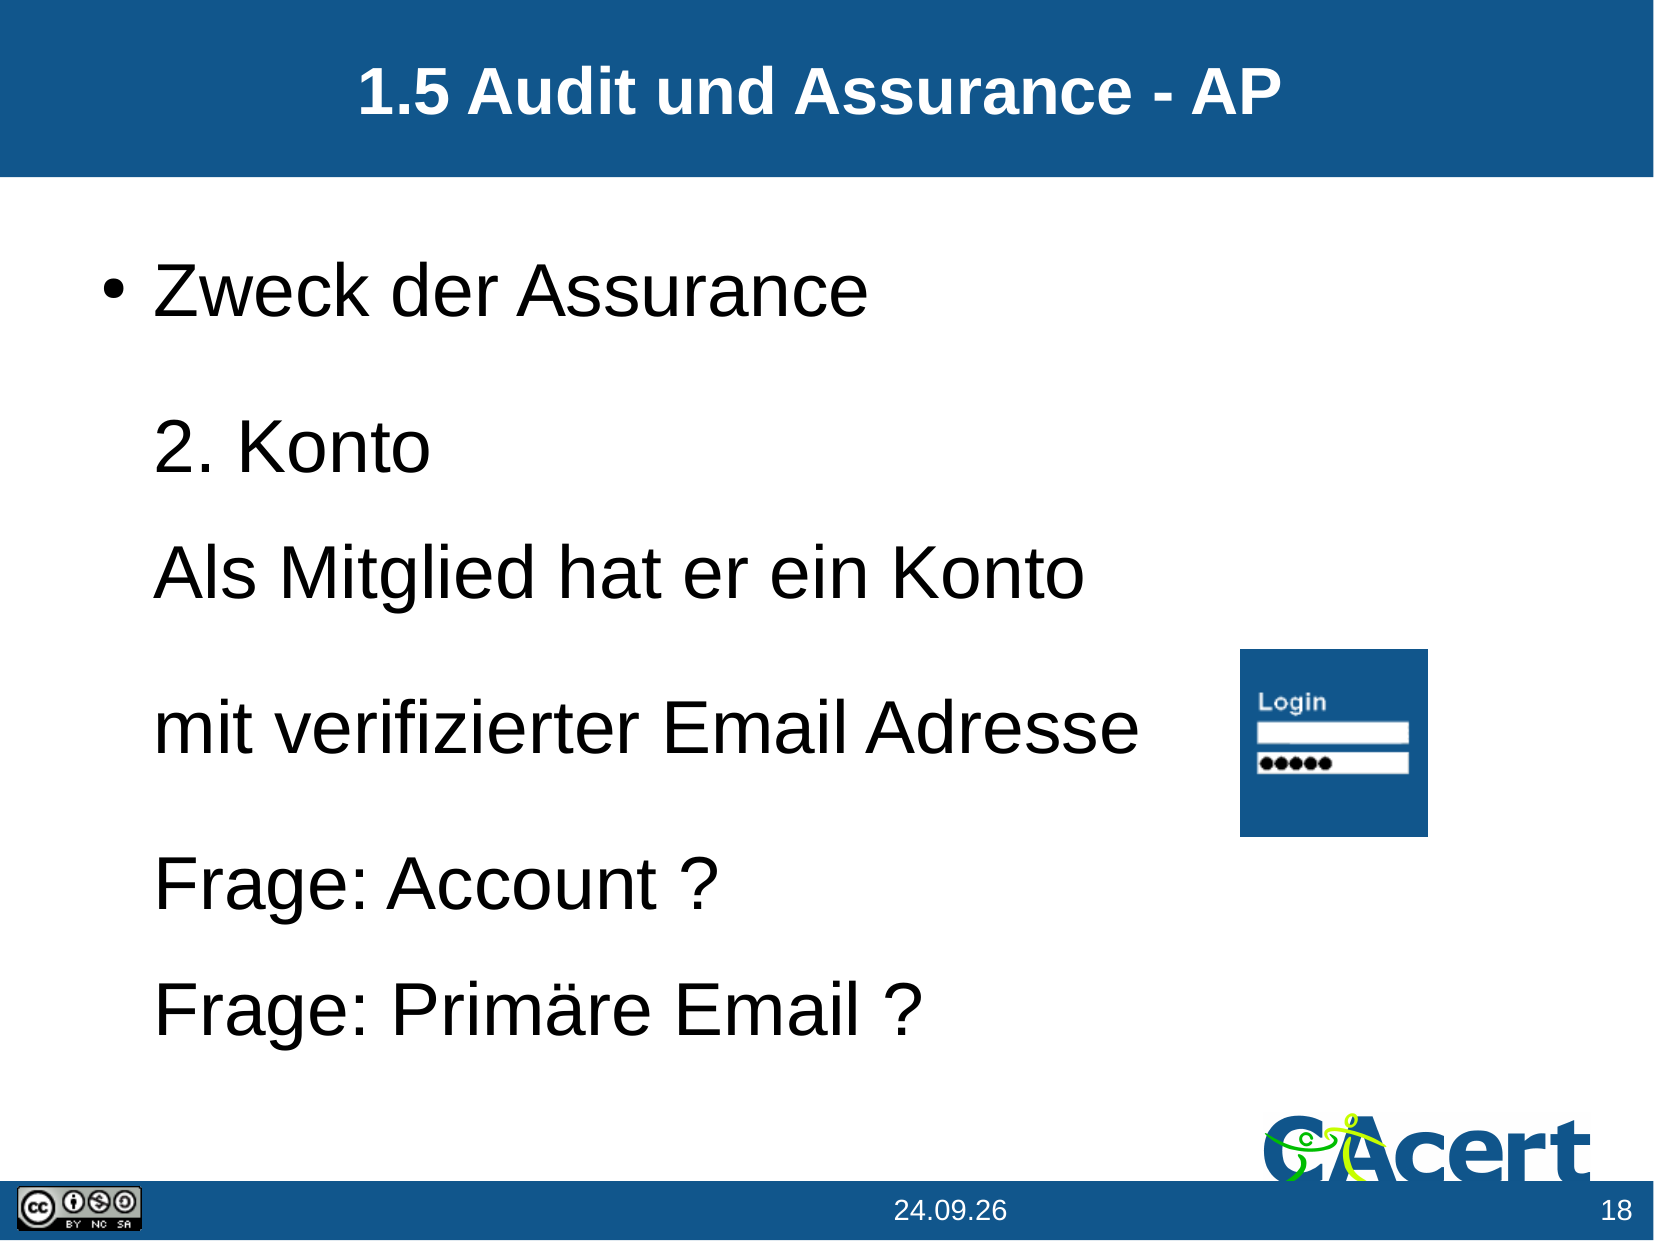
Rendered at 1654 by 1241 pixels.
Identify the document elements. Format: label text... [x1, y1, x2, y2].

picture [17, 1186, 142, 1231]
title 1.5 Audit und Assurance - AP [76, 17, 1565, 166]
picture [1240, 649, 1428, 838]
picture [1263, 1112, 1591, 1181]
list Zweck der Assurance 2. Konto Als Mitglied hat er ein Konto mit verifizierter Email Adresse Frage: Account ? Frage: Primäre Email ? [82, 206, 1625, 1065]
